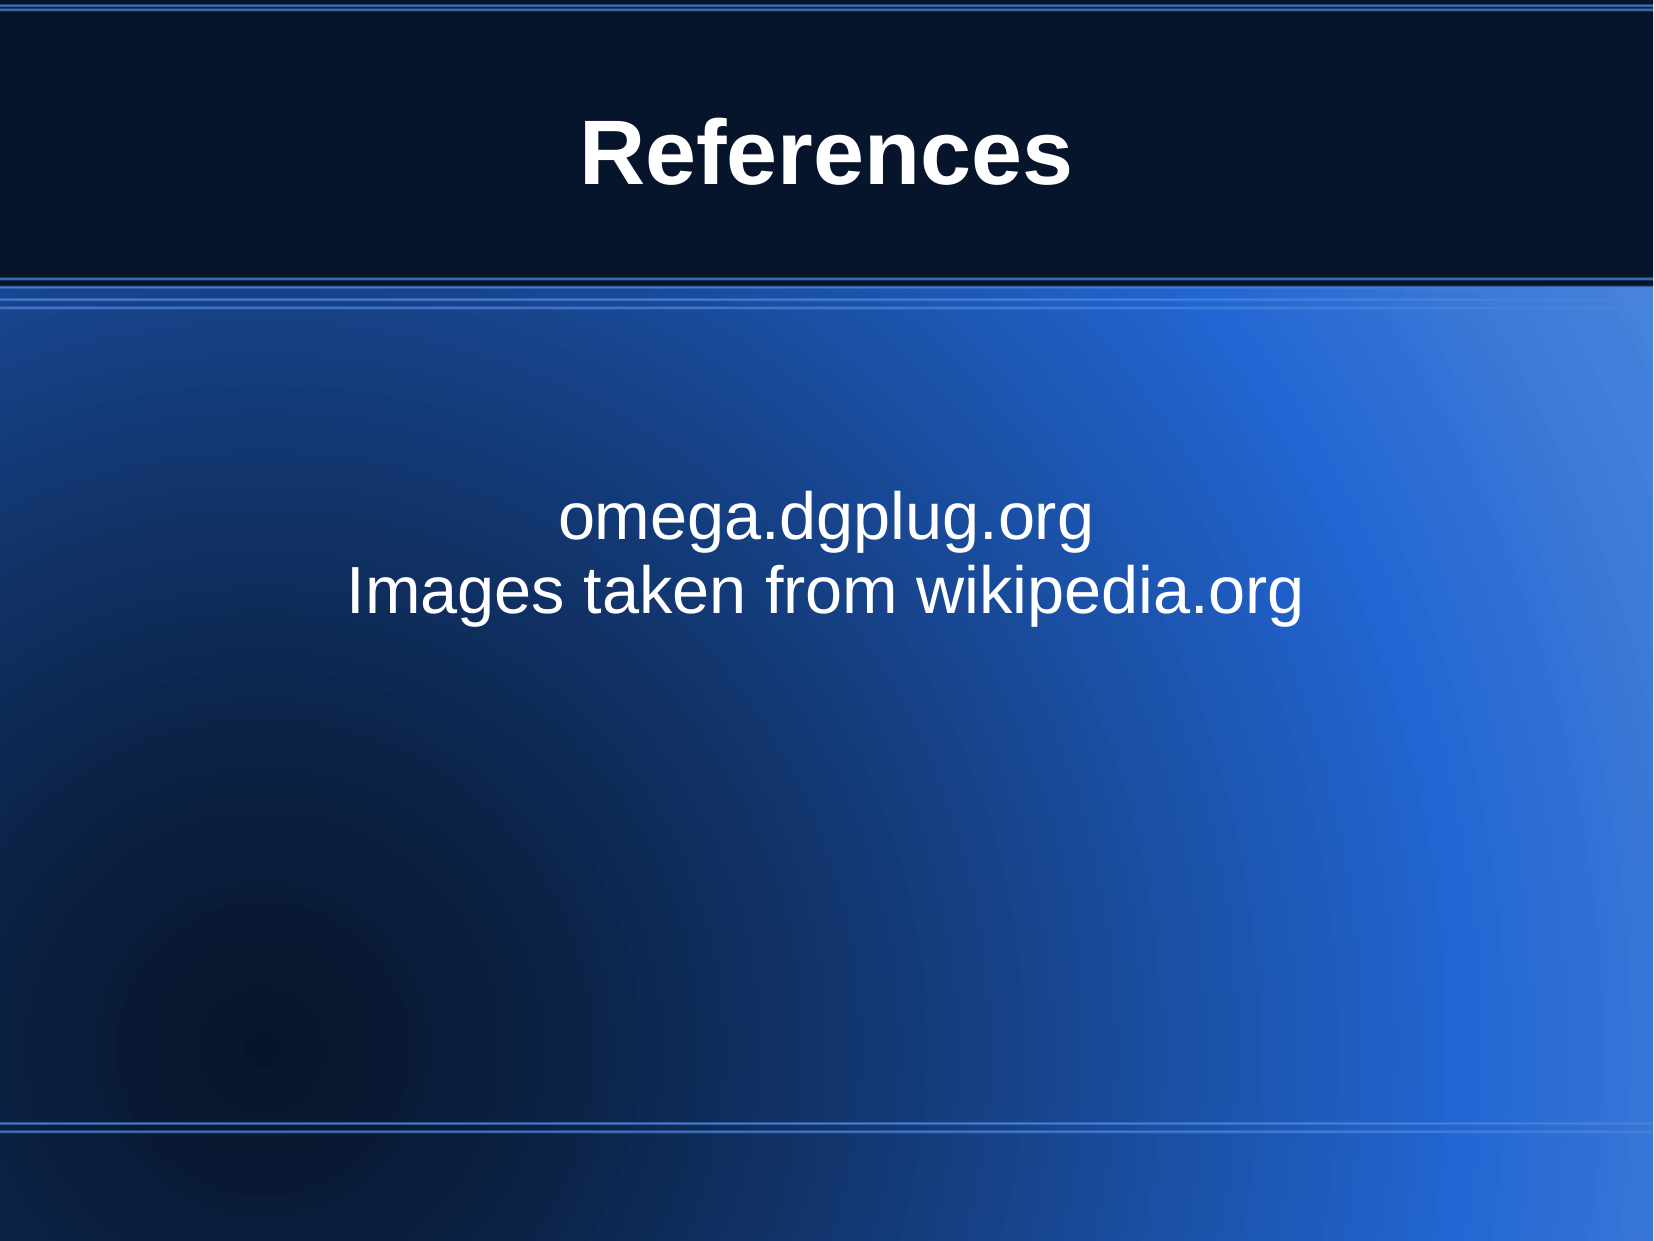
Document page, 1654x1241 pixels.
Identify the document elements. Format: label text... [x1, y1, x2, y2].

subtitle omega.dgplug.org Images taken from wikipedia.org [82, 49, 1571, 1058]
picture [0, 0, 1654, 1241]
